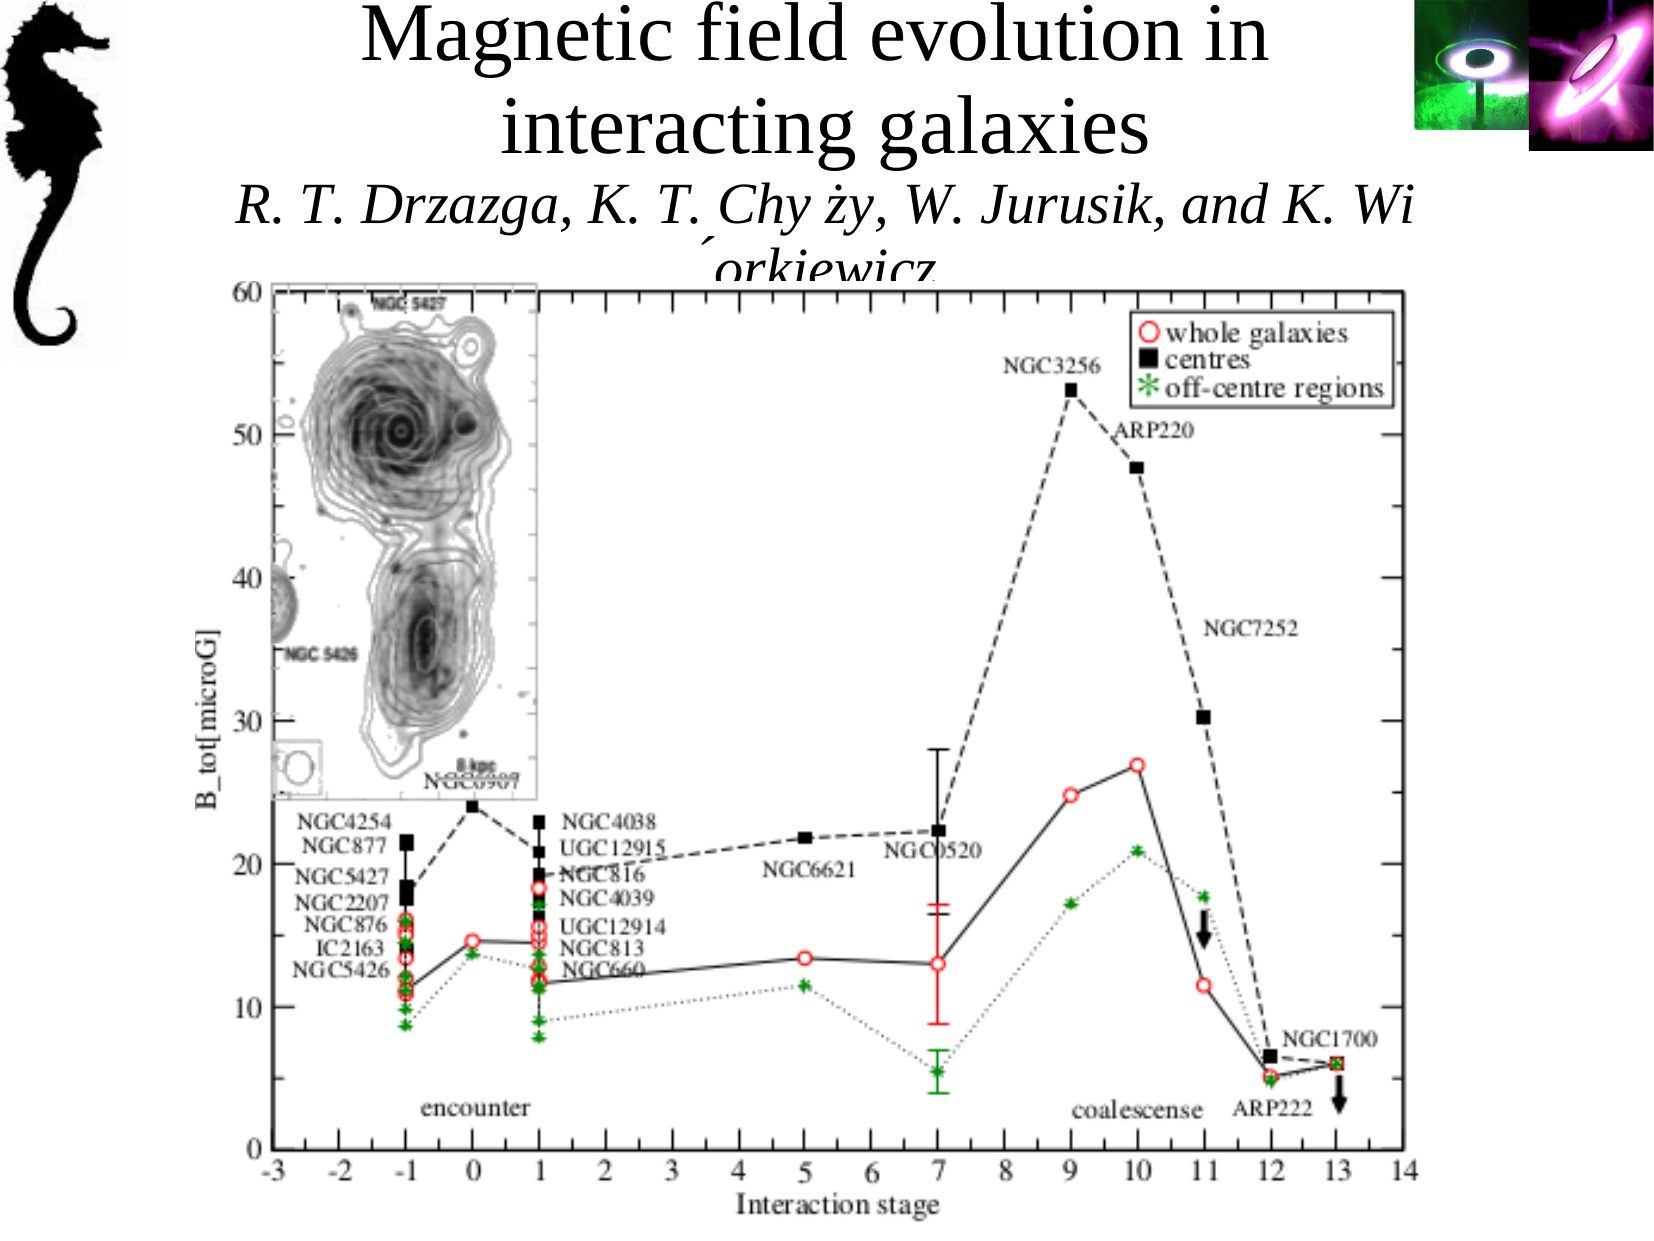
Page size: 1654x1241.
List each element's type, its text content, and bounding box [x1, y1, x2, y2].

title Magnetic field evolution in interacting galaxies R. T. Drzazga, K. T. Chy ̇zy, W. Jurusik, and K. Wi ́orkiewicz [121, 15, 1532, 274]
picture [195, 281, 1426, 1241]
picture [1414, 0, 1654, 151]
picture [0, 0, 123, 363]
